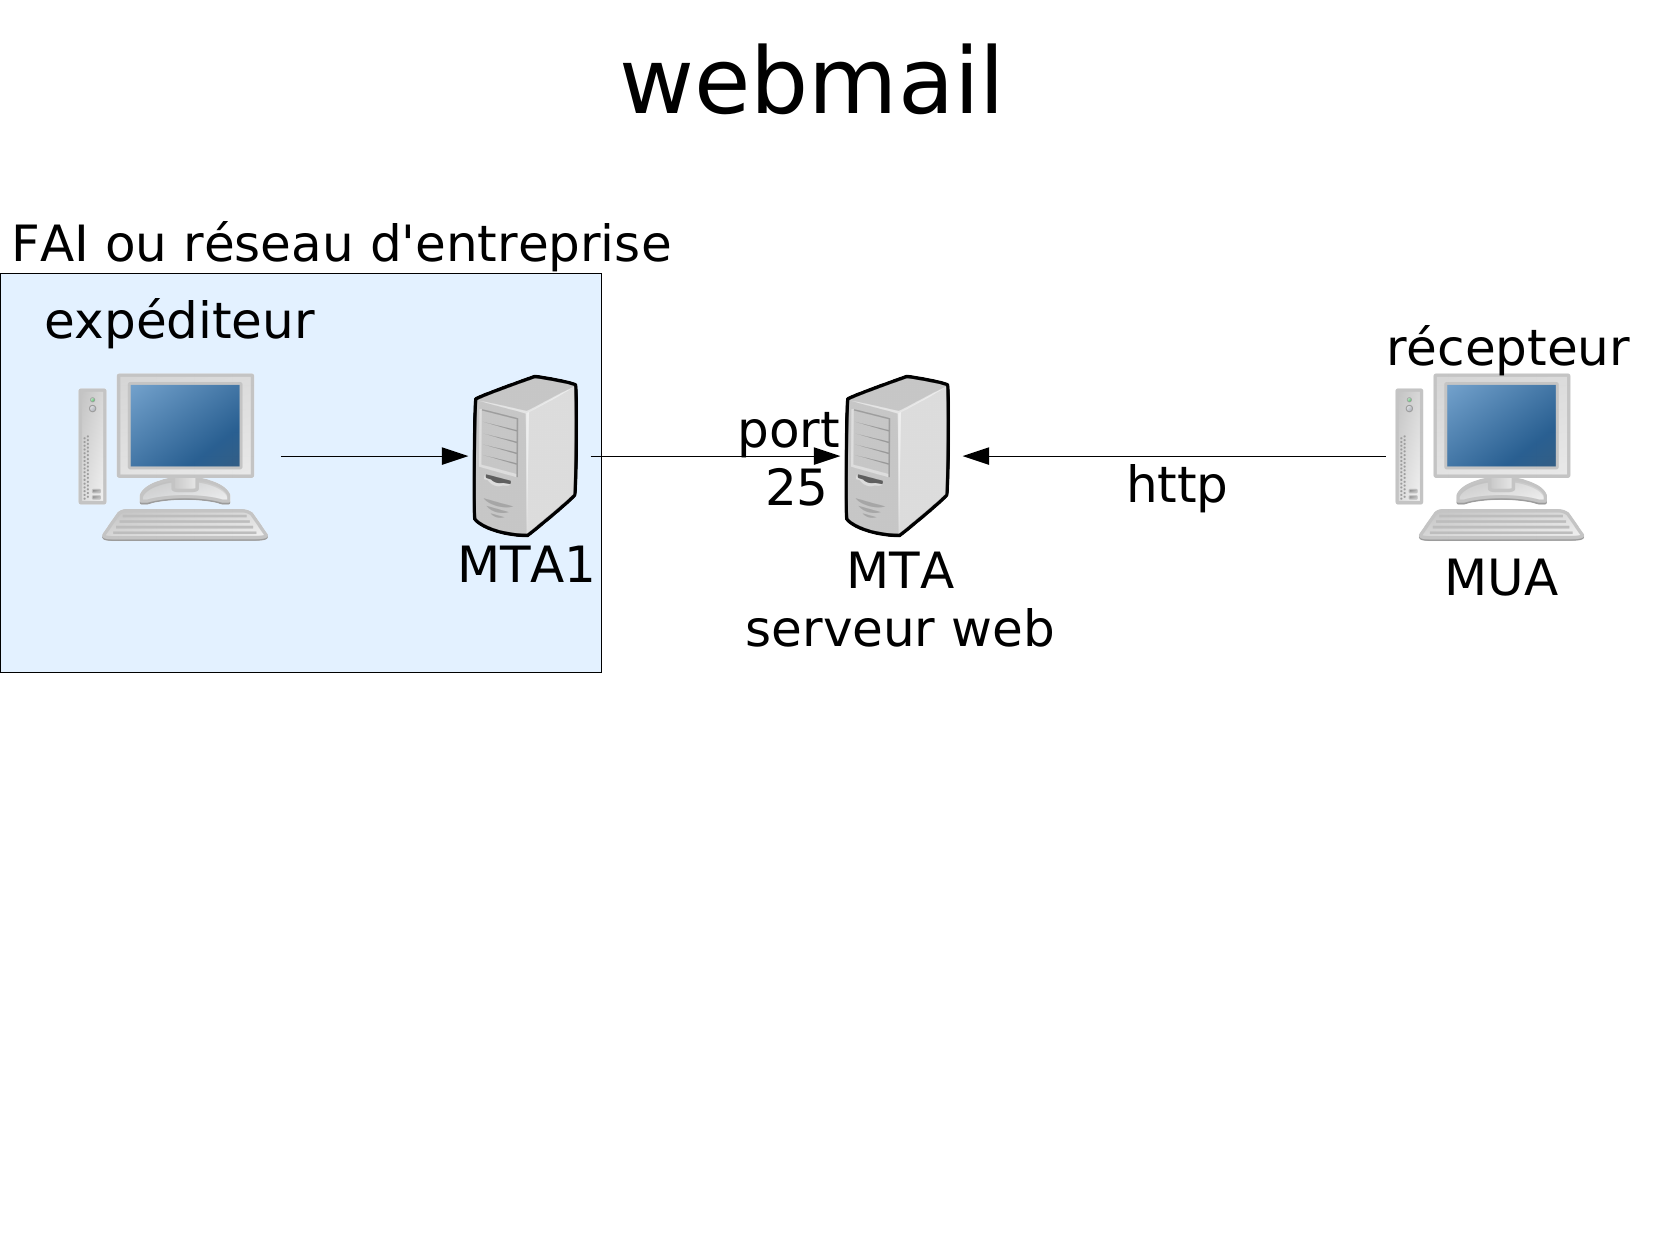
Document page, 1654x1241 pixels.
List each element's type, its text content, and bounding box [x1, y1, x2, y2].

picture [70, 362, 281, 550]
picture [1386, 377, 1598, 550]
picture [468, 369, 591, 535]
text_box port 25 [737, 401, 857, 518]
text_box FAI ou réseau d'entreprise [11, 214, 673, 274]
text_box récepteur [1386, 318, 1631, 377]
text_box MUA [1444, 549, 1559, 608]
text_box [0, 273, 602, 673]
text_box MTA1 [457, 535, 597, 594]
text_box expéditeur [44, 291, 316, 351]
text_box http [1125, 456, 1233, 515]
picture [840, 369, 963, 542]
title webmail [121, 17, 1504, 143]
text_box MTA serveur web [745, 542, 1056, 659]
